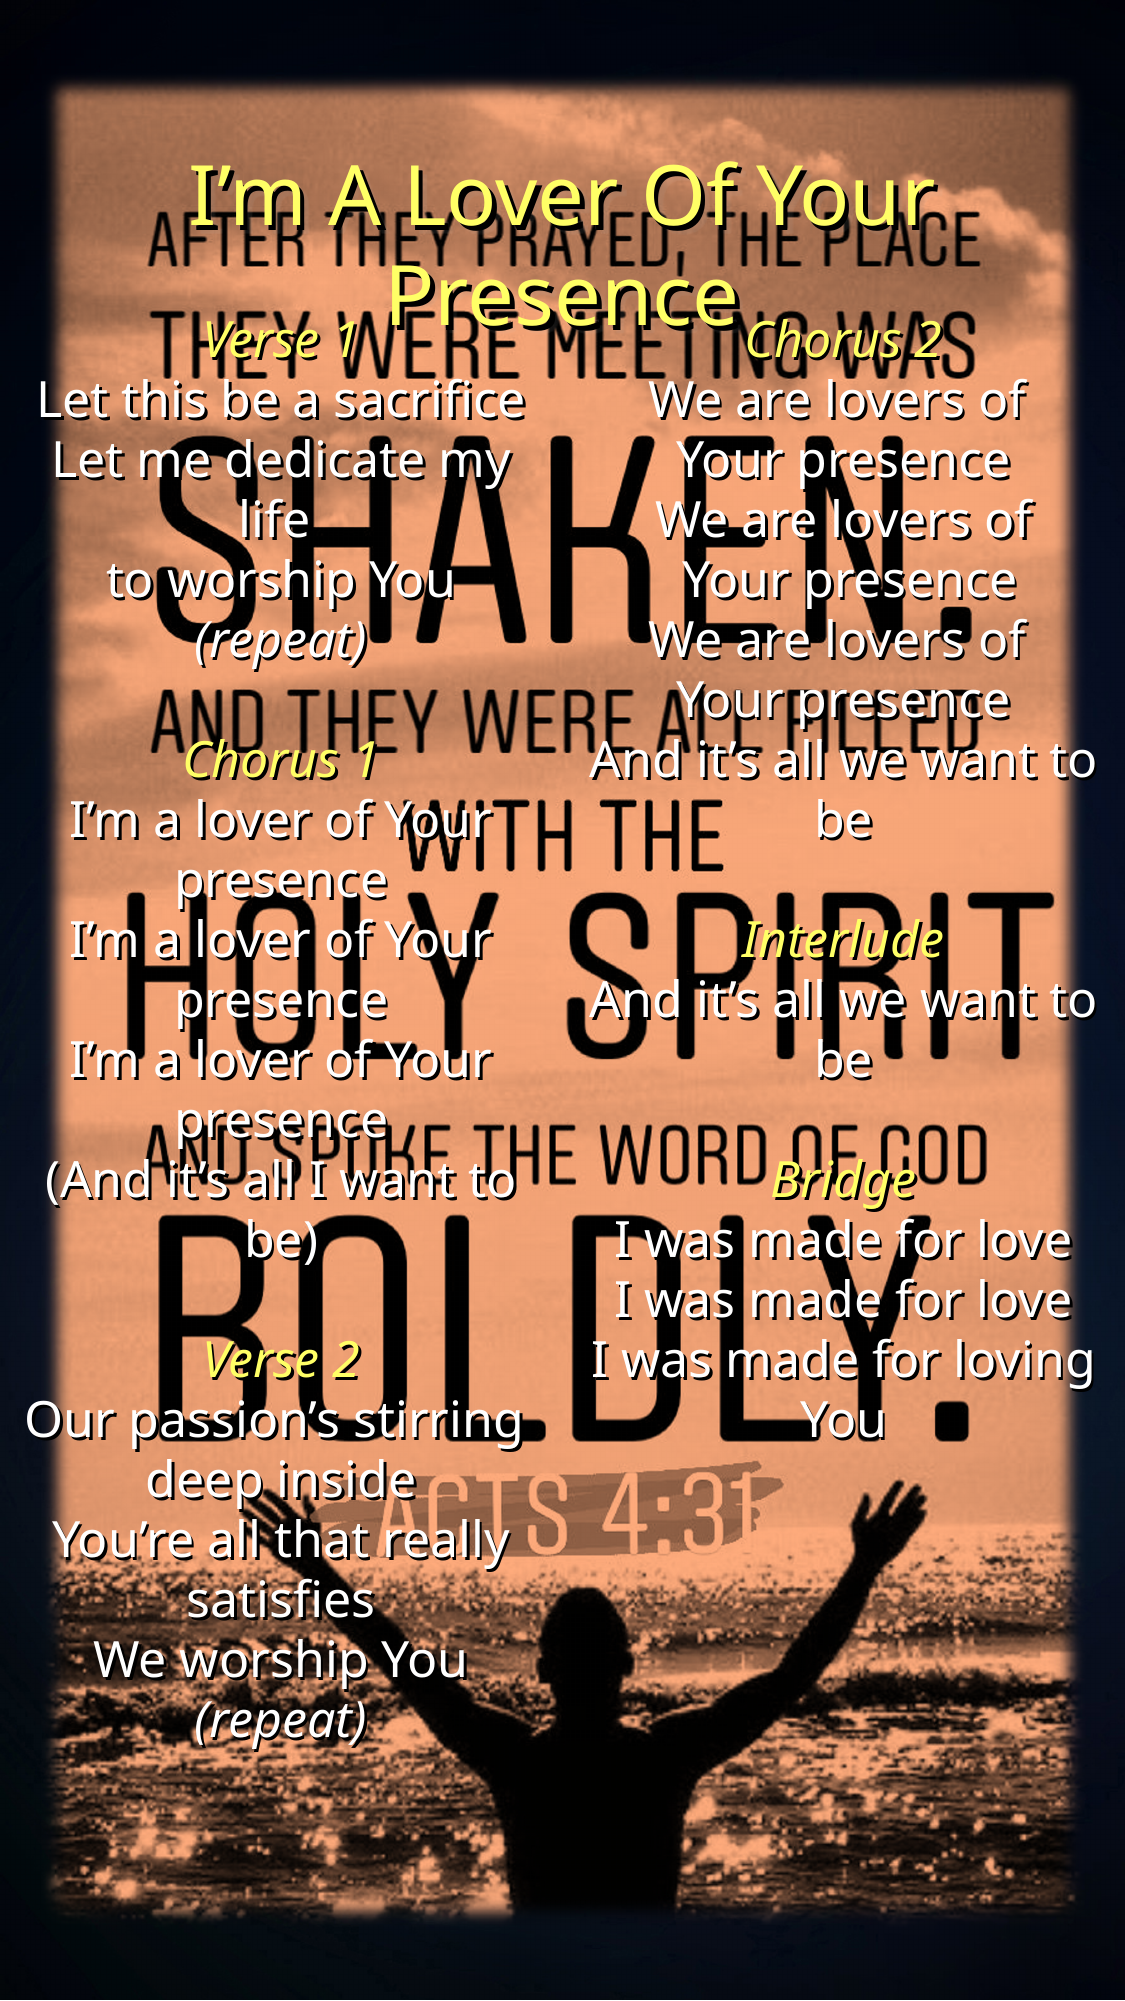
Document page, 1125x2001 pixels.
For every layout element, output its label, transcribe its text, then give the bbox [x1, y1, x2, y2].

text_box I’m A Lover Of Your Presence [0, 135, 1125, 252]
text_box Verse 1 Let this be a sacrifice Let me dedicate my life to worship You (repeat) Chorus 1 I’m a lover of Your presence I’m a lover of Your presence I’m a lover of Your presence (And it’s all I want to be) Verse 2 Our passion’s stirring deep inside You’re all that really satisfies We worship You (repeat) [0, 300, 563, 1406]
text_box Chorus 2 We are lovers of Your presence We are lovers of Your presence We are lovers of Your presence And it’s all we want to be Interlude And it’s all we want to be Bridge I was made for love I was made for love I was made for loving You [562, 300, 1125, 1285]
